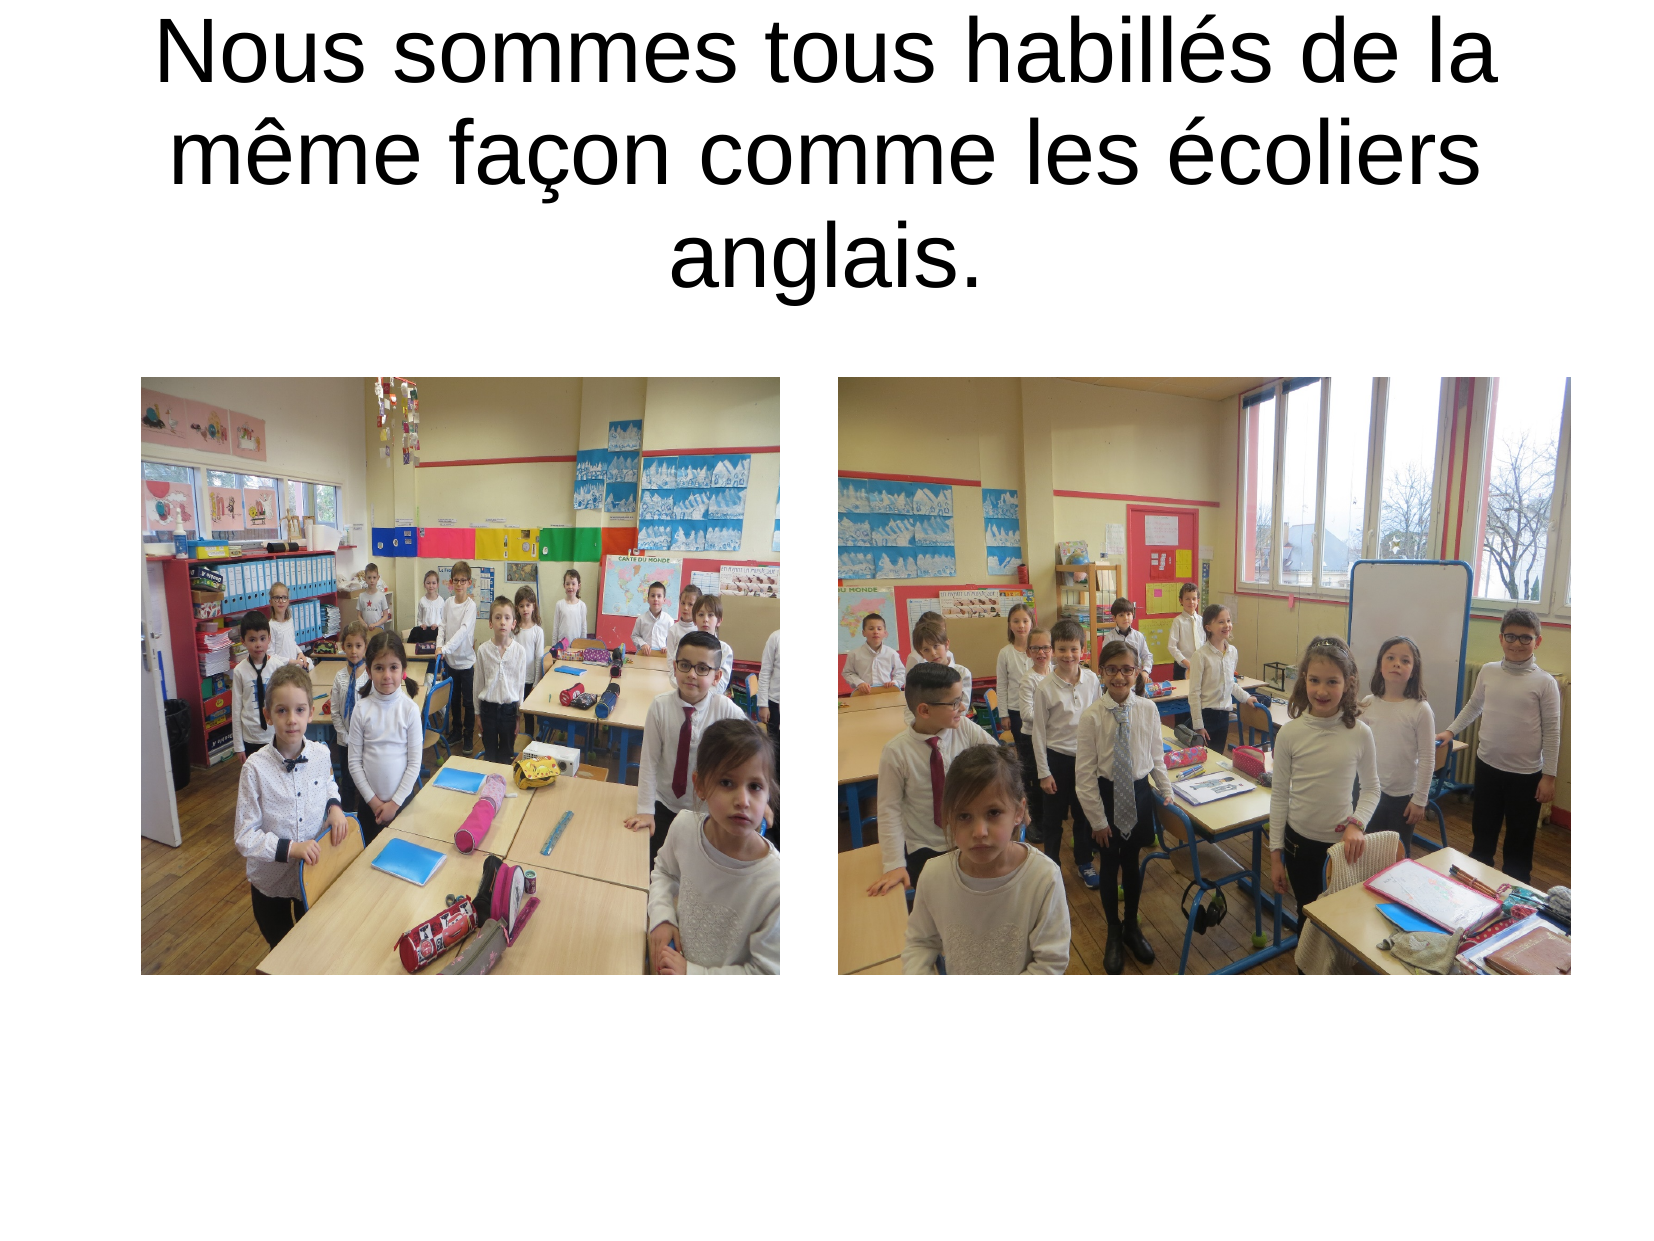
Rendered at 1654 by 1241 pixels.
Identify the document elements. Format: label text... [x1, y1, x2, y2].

picture [838, 377, 1571, 975]
title Nous sommes tous habillés de la même façon comme les écoliers anglais. [82, 0, 1571, 307]
picture [141, 377, 780, 975]
